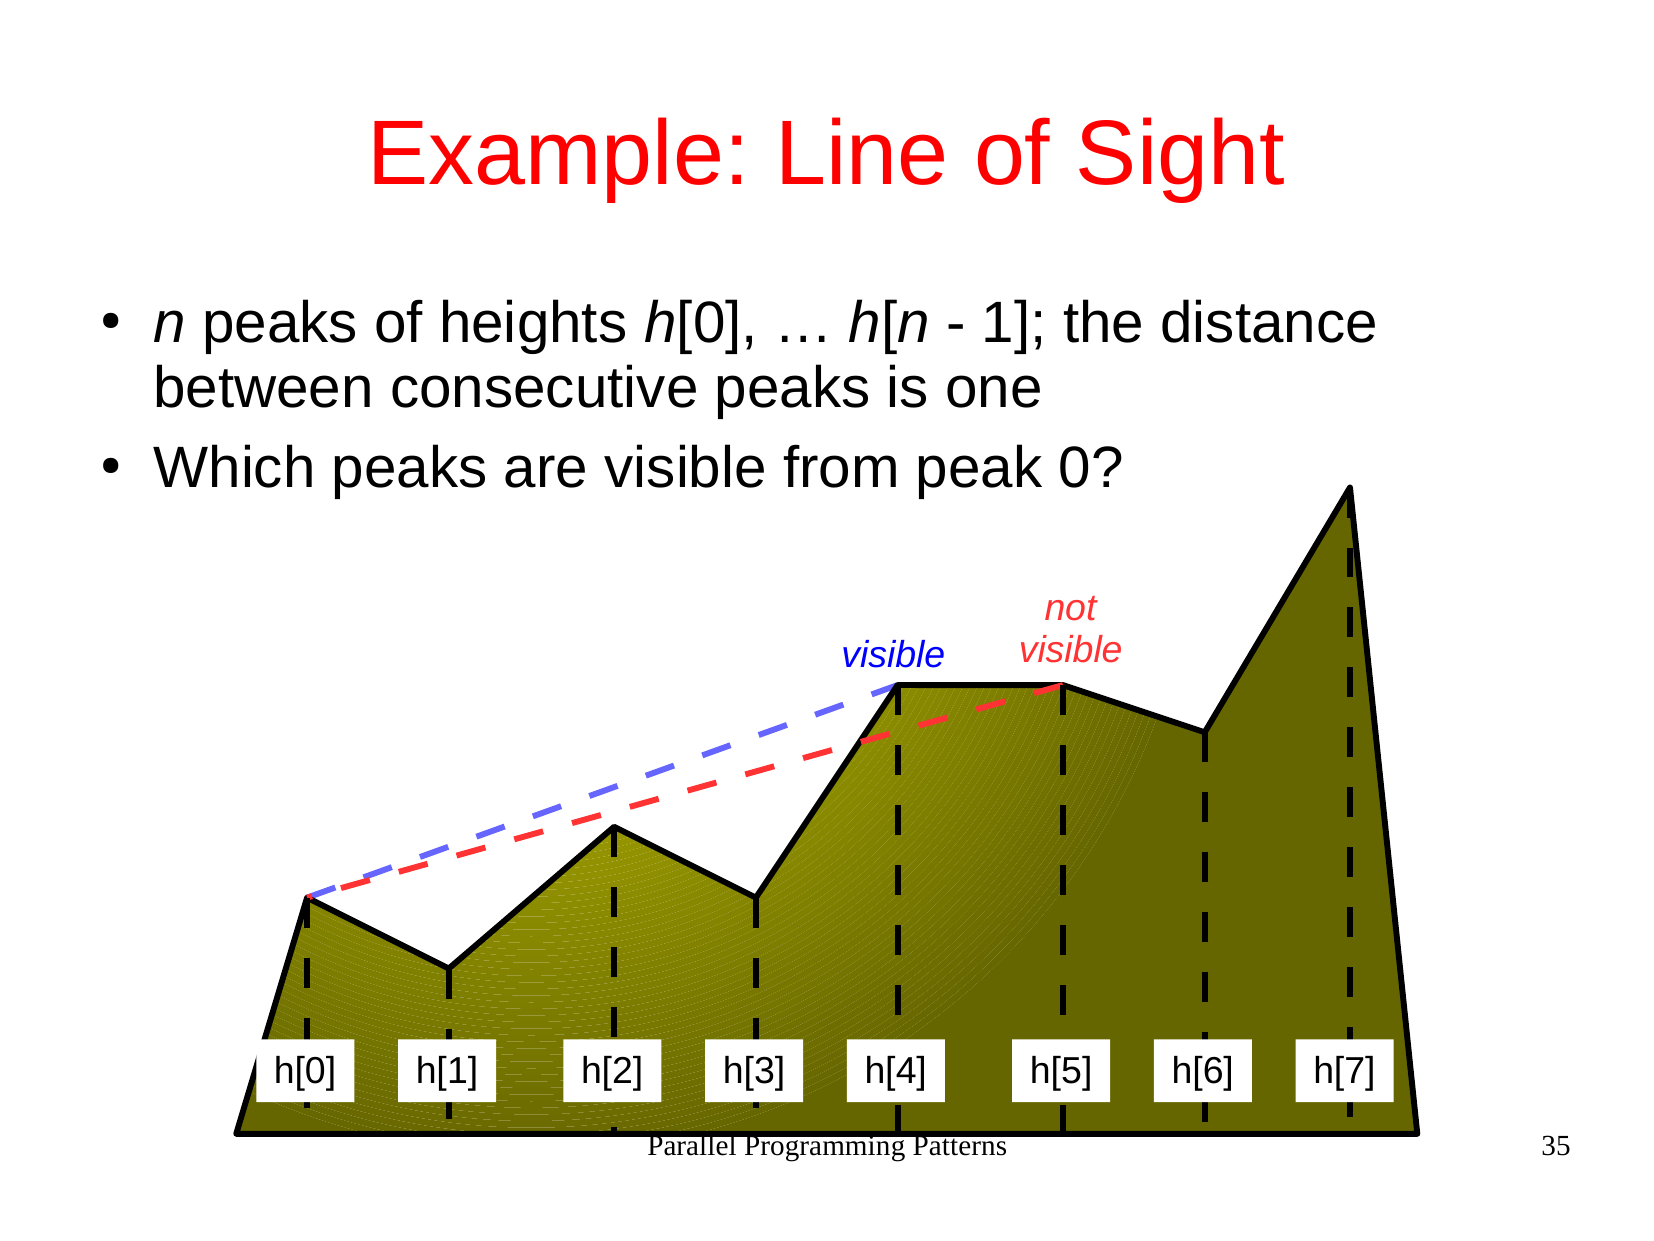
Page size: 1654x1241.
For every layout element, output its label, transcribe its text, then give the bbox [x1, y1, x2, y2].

text_box h[5] [1012, 1039, 1111, 1103]
text_box [236, 492, 1418, 1134]
text_box h[6] [1153, 1039, 1252, 1103]
text_box h[4] [846, 1039, 945, 1103]
text_box not visible [1003, 578, 1138, 678]
text_box visible [826, 625, 961, 683]
title Example: Line of Sight [82, 49, 1571, 257]
text_box h[3] [705, 1039, 804, 1103]
text_box h[2] [563, 1039, 662, 1103]
text_box h[0] [256, 1039, 355, 1103]
text_box h[7] [1295, 1039, 1394, 1103]
list n peaks of heights h[0], … h[n - 1]; the distance between consecutive peaks is one Which peaks are visible from peak 0? [82, 290, 1571, 1109]
text_box h[1] [398, 1039, 497, 1103]
